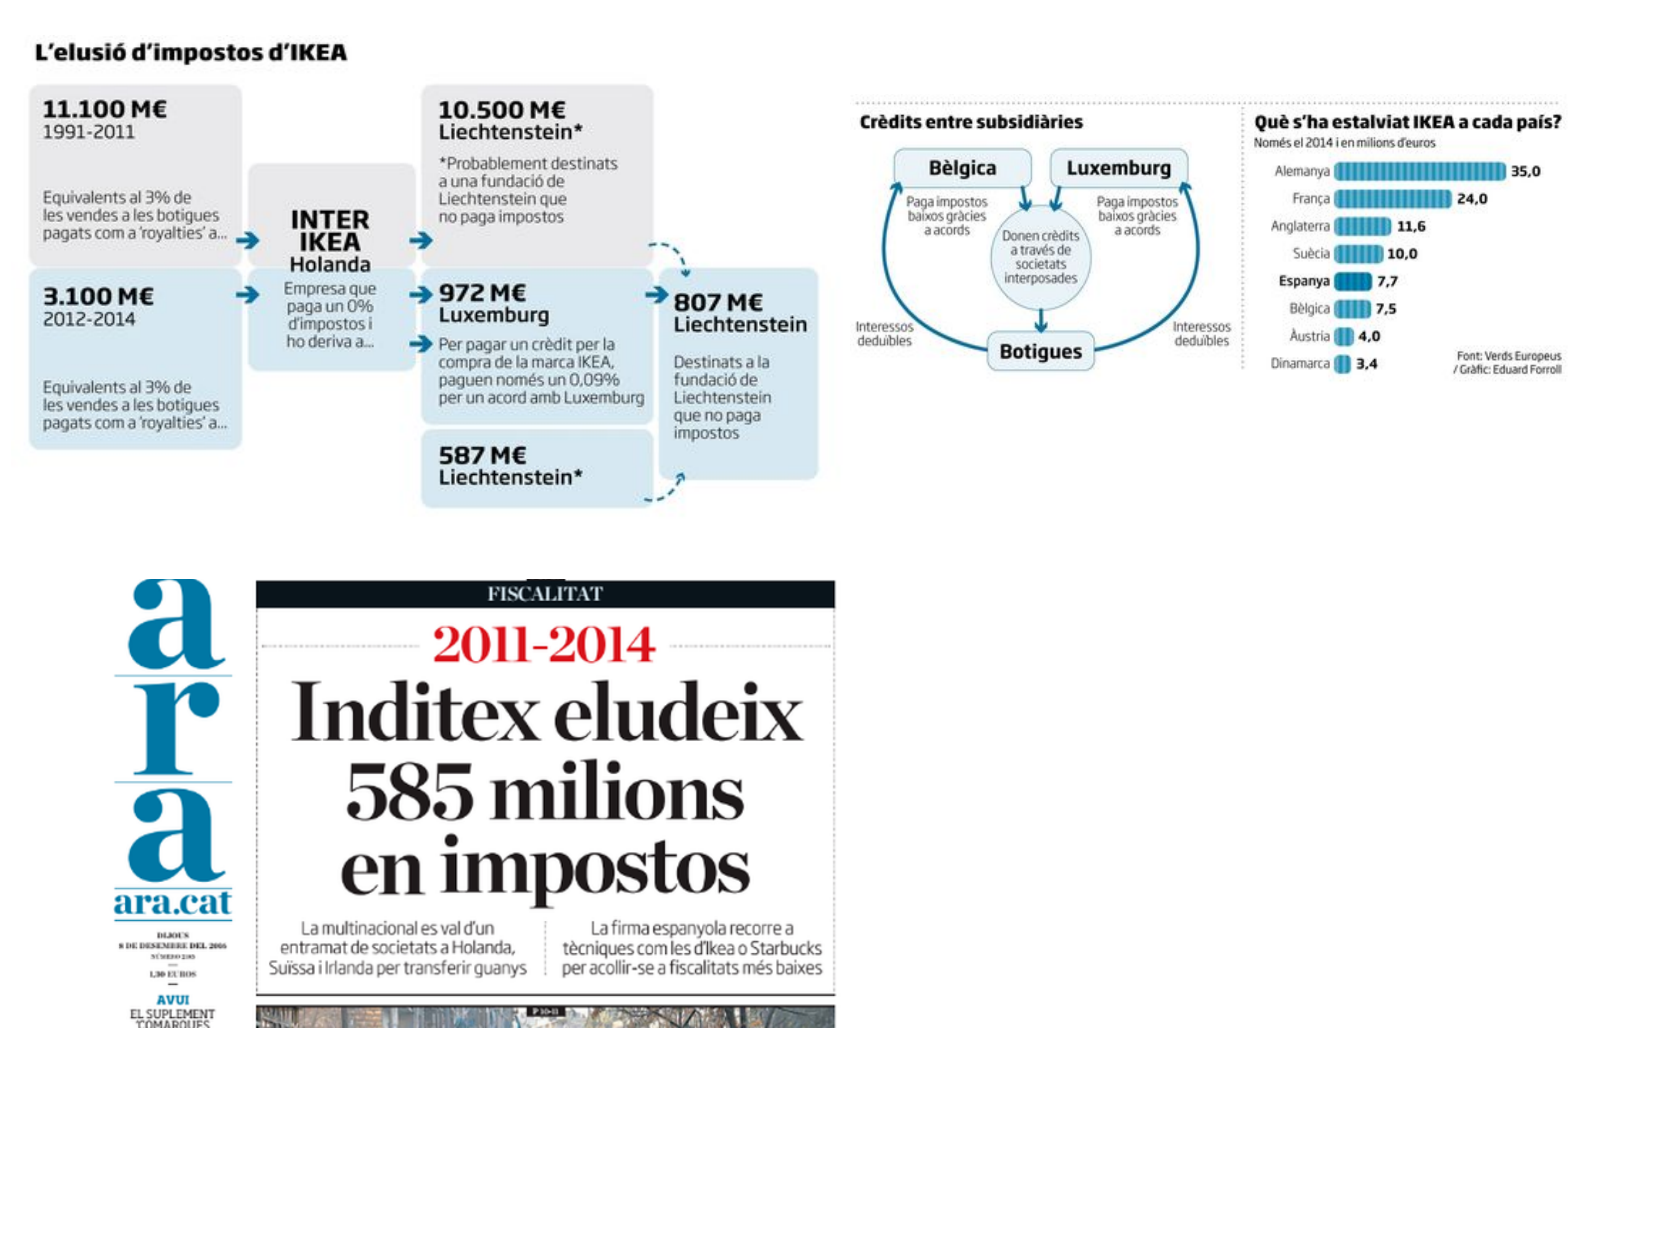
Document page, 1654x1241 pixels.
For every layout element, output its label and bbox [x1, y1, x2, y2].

picture [11, 35, 1619, 520]
picture [94, 579, 875, 1028]
